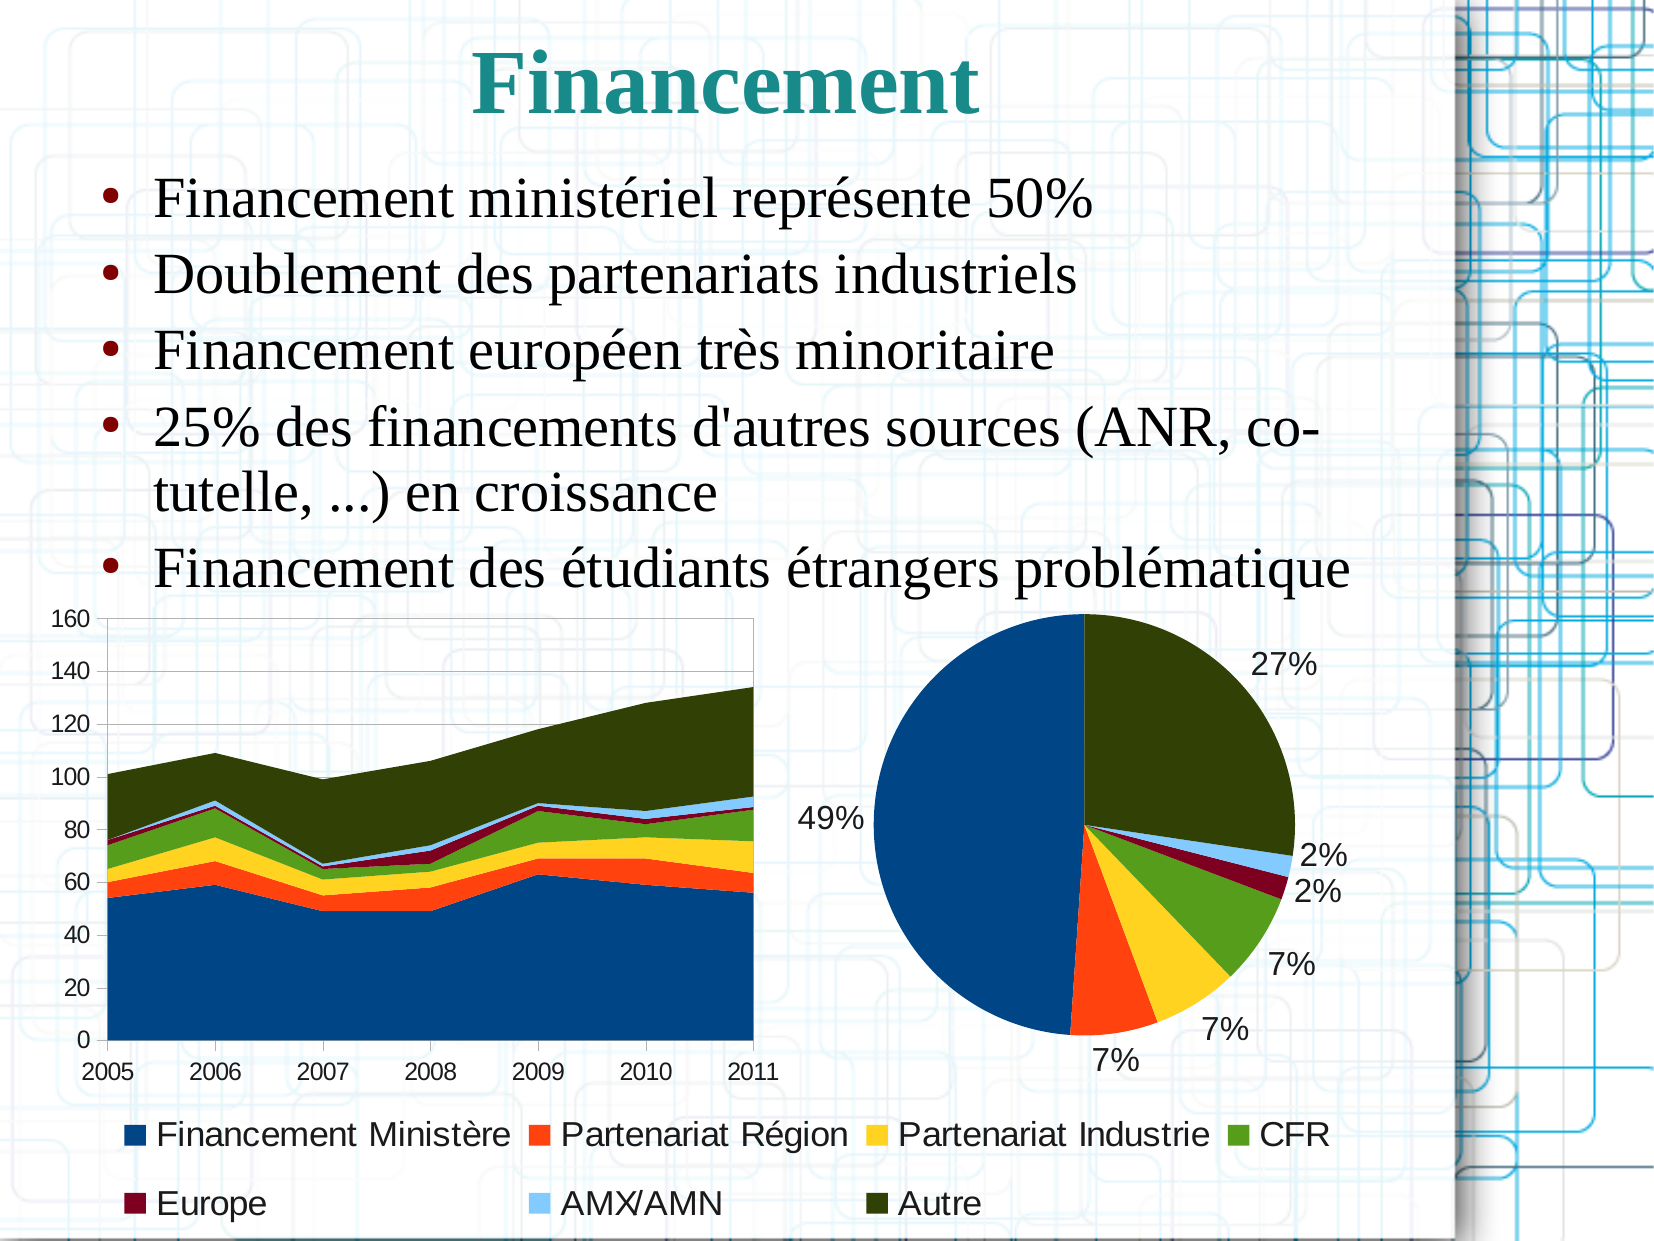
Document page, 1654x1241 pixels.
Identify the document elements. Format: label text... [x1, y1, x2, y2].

picture [0, 0, 1654, 1241]
title Financement [0, 29, 1453, 136]
list Financement ministériel représente 50% Doublement des partenariats industriels Financement européen très minoritaire 25% des financements d'autres sources (ANR, co-tutelle, ...) en croissance Financement des étudiants étrangers problématique [82, 165, 1418, 1187]
